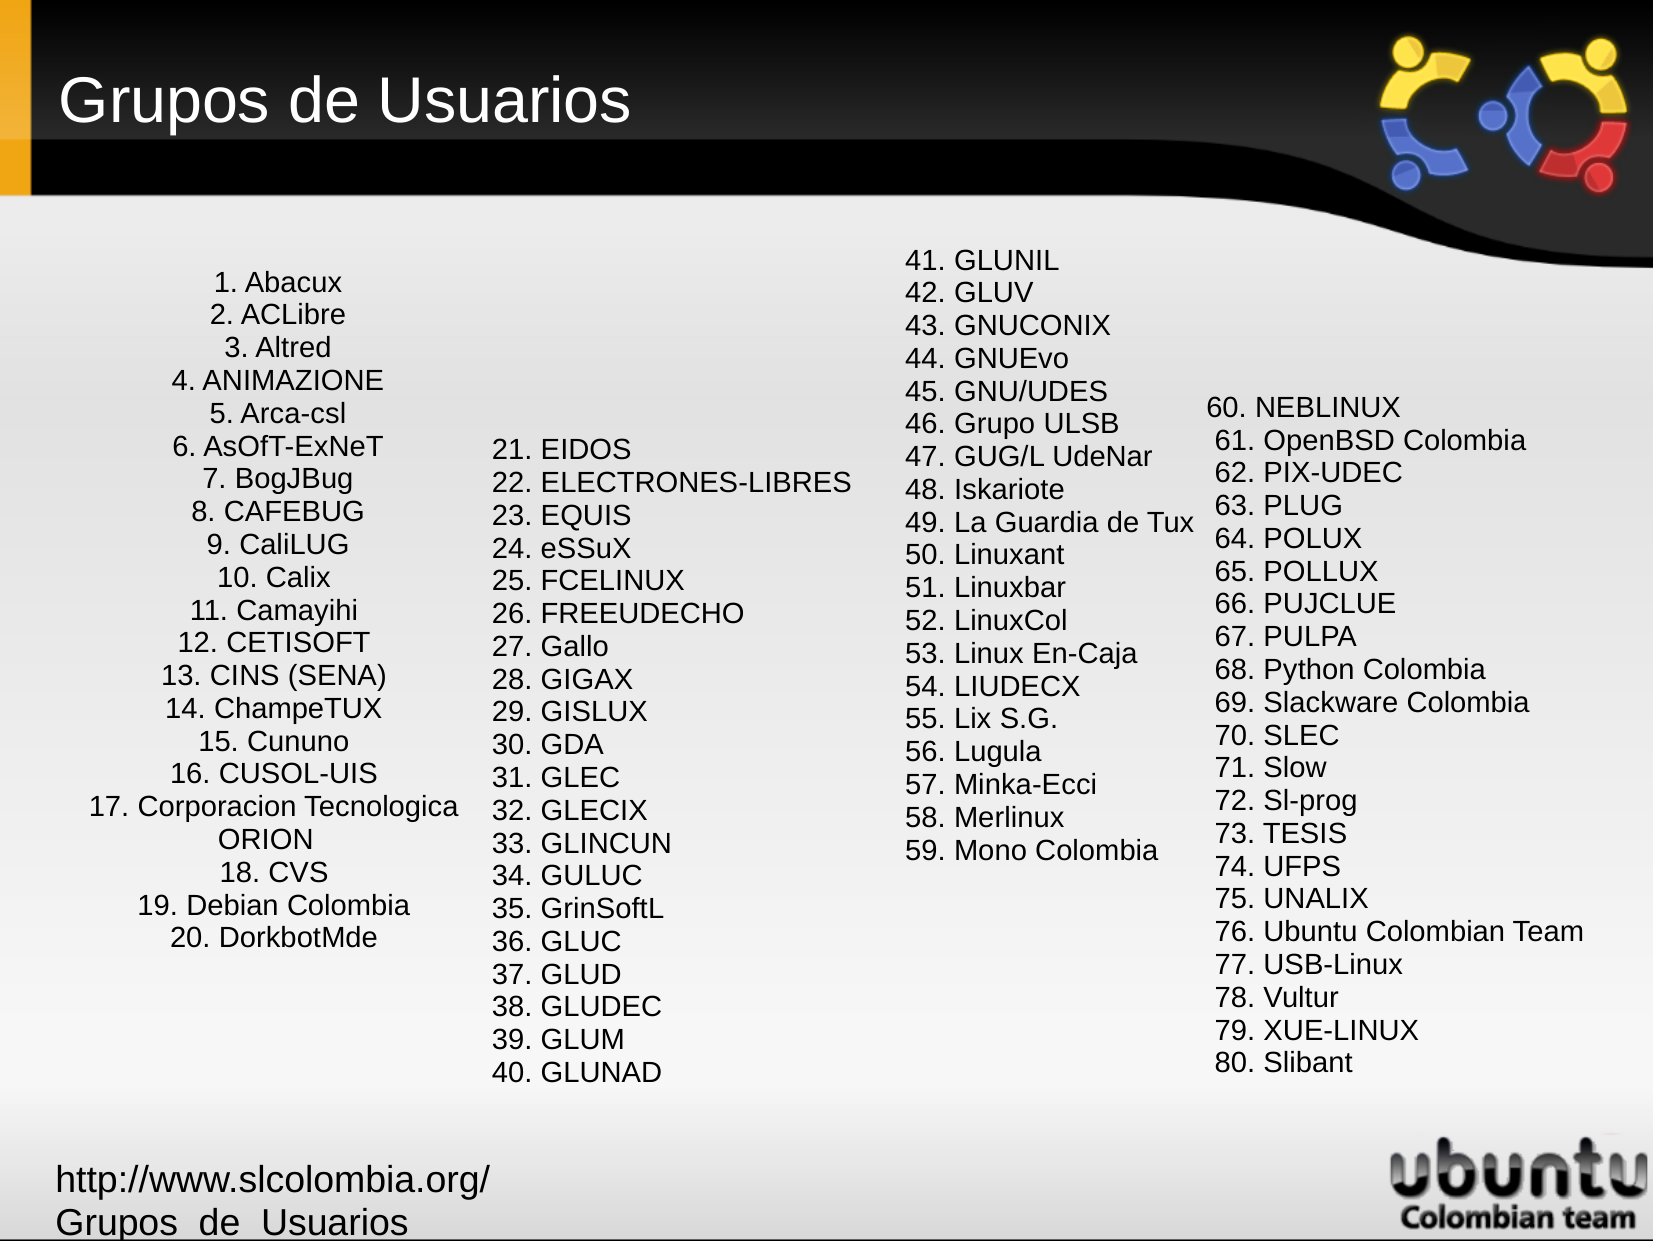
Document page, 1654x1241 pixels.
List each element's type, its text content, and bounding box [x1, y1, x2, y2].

title Grupos de Usuarios [59, 41, 1376, 160]
text_box http://www.slcolombia.org/Grupos_de_Usuarios [40, 1151, 857, 1209]
text_box 21. EIDOS 22. ELECTRONES-LIBRES 23. EQUIS 24. eSSuX 25. FCELINUX 26. FREEUDECHO 27. Gallo 28. GIGAX 29. GISLUX 30. GDA 31. GLEC 32. GLECIX 33. GLINCUN 34. GULUC 35. GrinSoftL 36. GLUC 37. GLUD 38. GLUDEC 39. GLUM 40. GLUNAD [460, 383, 875, 1129]
picture [0, 0, 1653, 1241]
picture [123, 1217, 133, 1233]
text_box 60. NEBLINUX 61. OpenBSD Colombia 62. PIX-UDEC 63. PLUG 64. POLUX 65. POLLUX 66. PUJCLUE 67. PULPA 68. Python Colombia 69. Slackware Colombia 70. SLEC 71. Slow 72. Sl-prog 73. TESIS 74. UFPS 75. UNALIX 76. Ubuntu Colombian Team 77. USB-Linux 78. Vultur 79. XUE-LINUX 80. Slibant [1183, 383, 1601, 1087]
subtitle 1. Abacux 2. ACLibre 3. Altred 4. ANIMAZIONE 5. Arca-csl 6. AsOfT-ExNeT 7. BogJBug 8. CAFEBUG 9. CaliLUG 10. Calix 11. Camayihi 12. CETISOFT 13. CINS (SENA) 14. ChampeTUX 15. Cununo 16. CUSOL-UIS 17. Corporacion Tecnologica ORION 18. CVS 19. Debian Colombia 20. DorkbotMde [41, 265, 491, 987]
text_box 41. GLUNIL 42. GLUV 43. GNUCONIX 44. GNUEvo 45. GNU/UDES 46. Grupo ULSB 47. GUG/L UdeNar 48. Iskariote 49. La Guardia de Tux 50. Linuxant 51. Linuxbar 52. LinuxCol 53. Linux En-Caja 54. LIUDECX 55. Lix S.G. 56. Lugula 57. Minka-Ecci 58. Merlinux 59. Mono Colombia [874, 236, 1210, 874]
